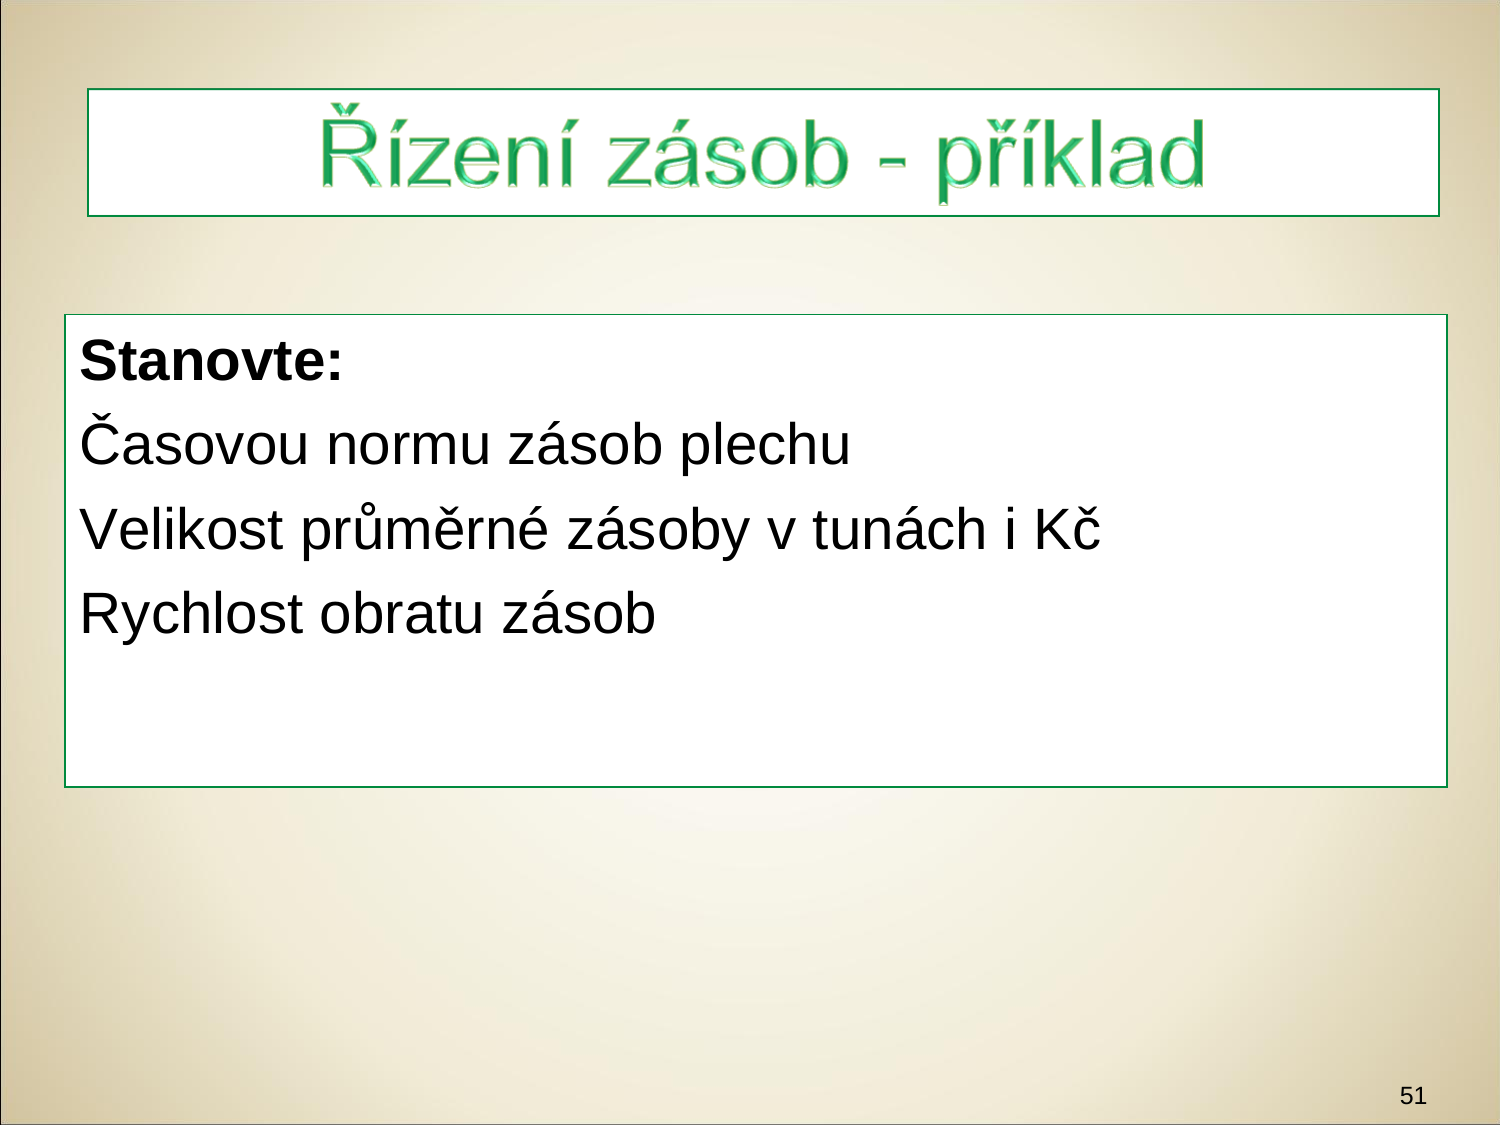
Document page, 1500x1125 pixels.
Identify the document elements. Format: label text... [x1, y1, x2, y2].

text_box <číslo> [1092, 1065, 1443, 1125]
picture [0, 0, 1500, 1125]
text_box [86, 66, 1441, 219]
list Stanovte: Časovou normu zásob plechu Velikost průměrné zásoby v tunách i Kč Rychlost obratu zásob [64, 314, 1447, 787]
